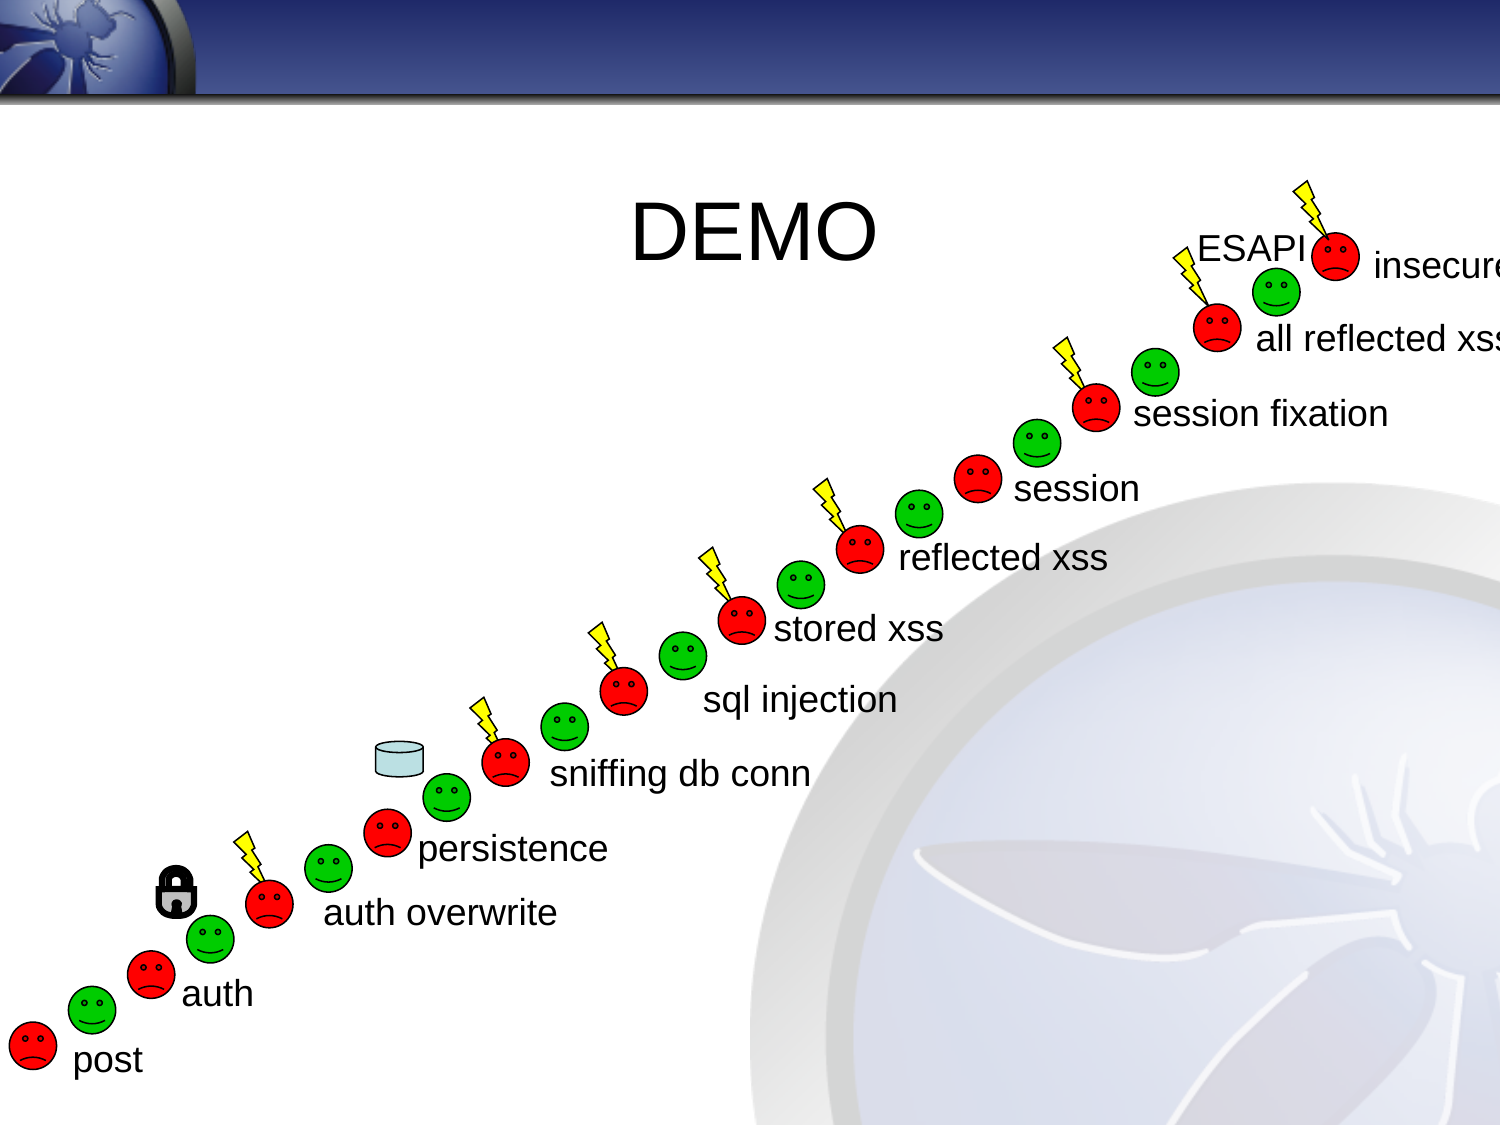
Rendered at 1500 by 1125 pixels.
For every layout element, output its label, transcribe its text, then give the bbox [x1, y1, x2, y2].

text_box [304, 844, 353, 881]
text_box [1013, 419, 1061, 467]
text_box session [998, 455, 1156, 517]
text_box [698, 547, 766, 645]
text_box [9, 1022, 57, 1070]
text_box [233, 831, 294, 928]
text_box [895, 490, 943, 538]
text_box post [57, 1027, 159, 1088]
text_box [375, 741, 424, 777]
text_box reflected xss [883, 525, 1124, 587]
text_box stored xss [758, 596, 960, 658]
text_box [1293, 180, 1360, 281]
picture [750, 479, 1500, 1125]
text_box auth overwrite [308, 880, 573, 941]
text_box auth [166, 961, 270, 1022]
text_box [777, 561, 825, 609]
text_box [1131, 348, 1179, 397]
text_box ESAPI [1318, 216, 1329, 234]
text_box [954, 455, 1002, 503]
text_box persistence [402, 816, 624, 877]
text_box sniffing db conn [534, 741, 827, 802]
text_box [541, 703, 589, 741]
text_box sql injection [688, 667, 914, 729]
text_box all reflected xss [1240, 306, 1500, 367]
text_box insecure storage [1358, 232, 1500, 294]
text_box DEMO [615, 170, 991, 286]
text_box [588, 622, 648, 716]
text_box [127, 950, 175, 999]
text_box [813, 478, 884, 574]
text_box [1173, 247, 1241, 352]
text_box [470, 697, 530, 787]
text_box [186, 915, 234, 963]
text_box [1252, 268, 1301, 316]
text_box [158, 868, 195, 916]
text_box ESAPI [1182, 216, 1323, 277]
text_box [364, 809, 412, 857]
text_box [1053, 337, 1120, 432]
text_box [68, 986, 116, 1034]
text_box [659, 632, 707, 680]
text_box session fixation [1118, 380, 1404, 442]
text_box [423, 773, 471, 822]
picture [0, 0, 198, 95]
